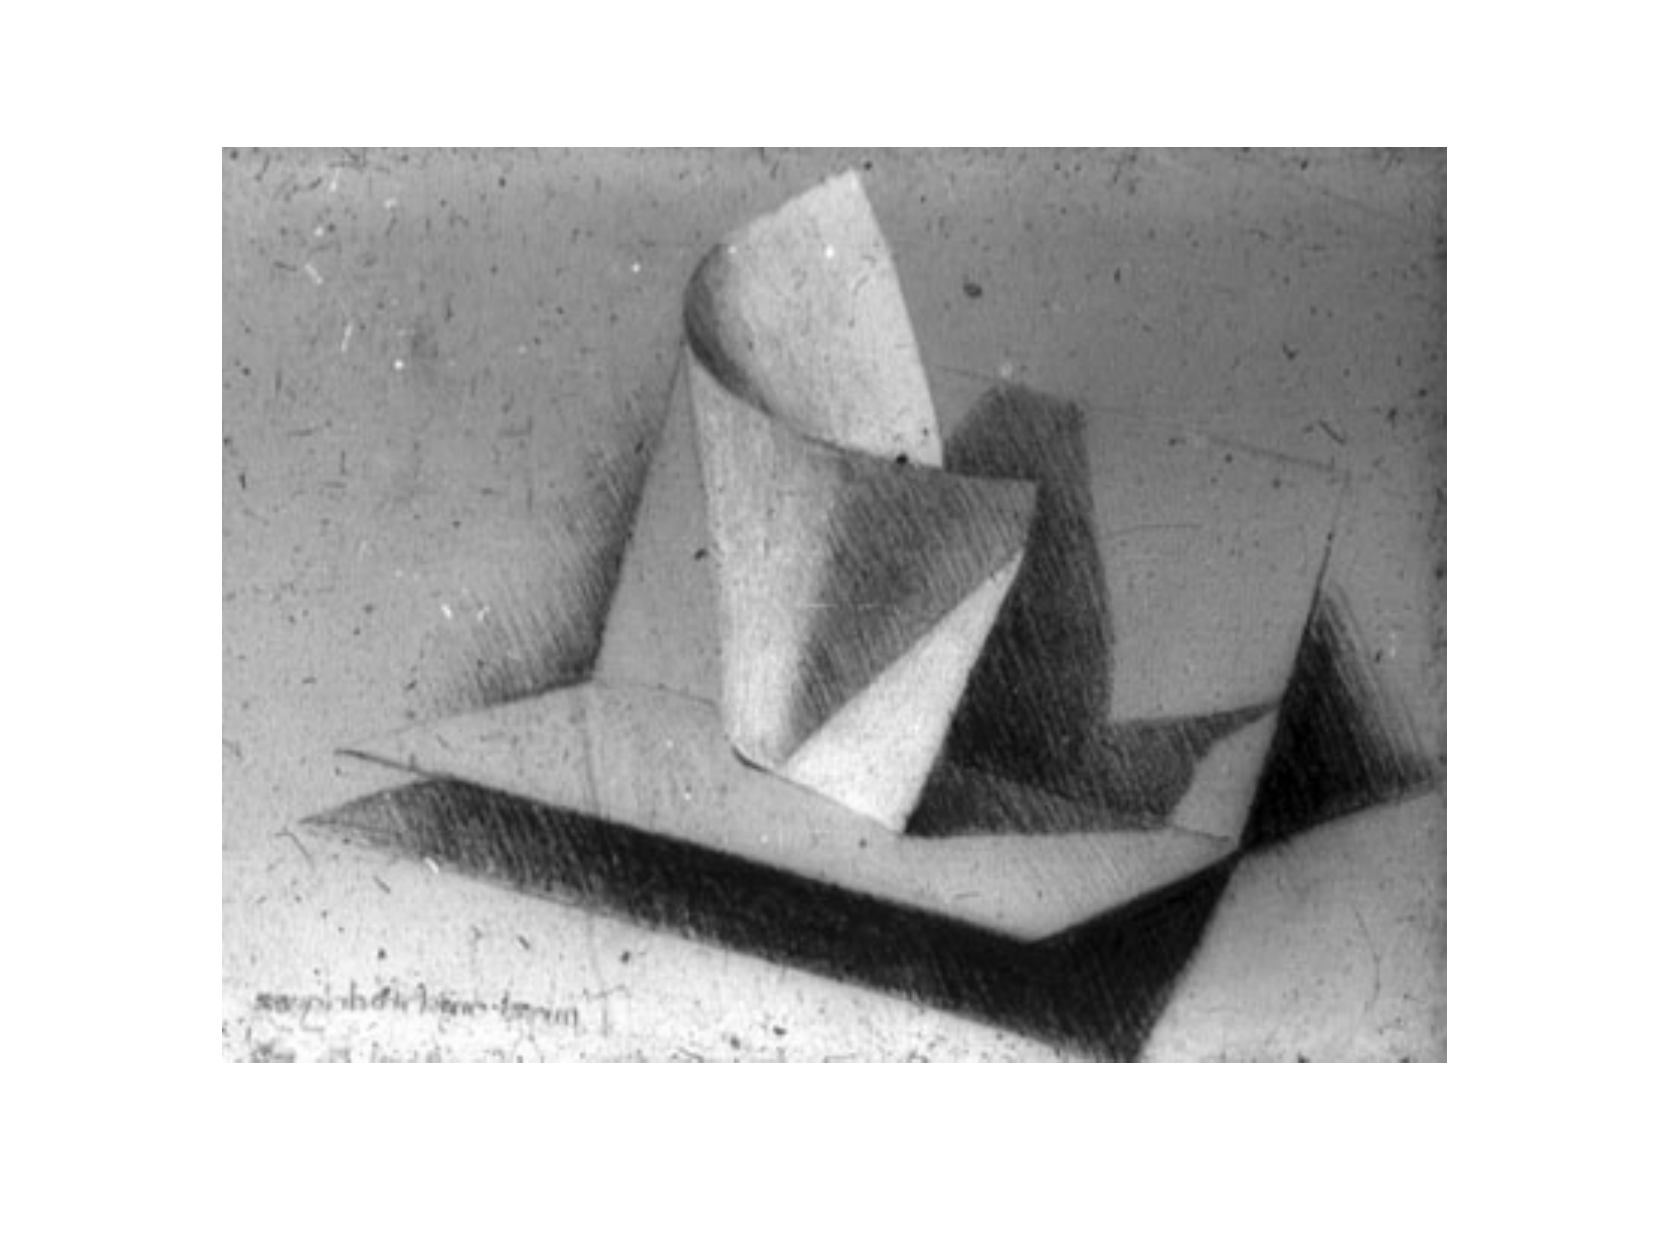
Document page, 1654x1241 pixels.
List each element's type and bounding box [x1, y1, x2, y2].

picture [222, 147, 1447, 1063]
